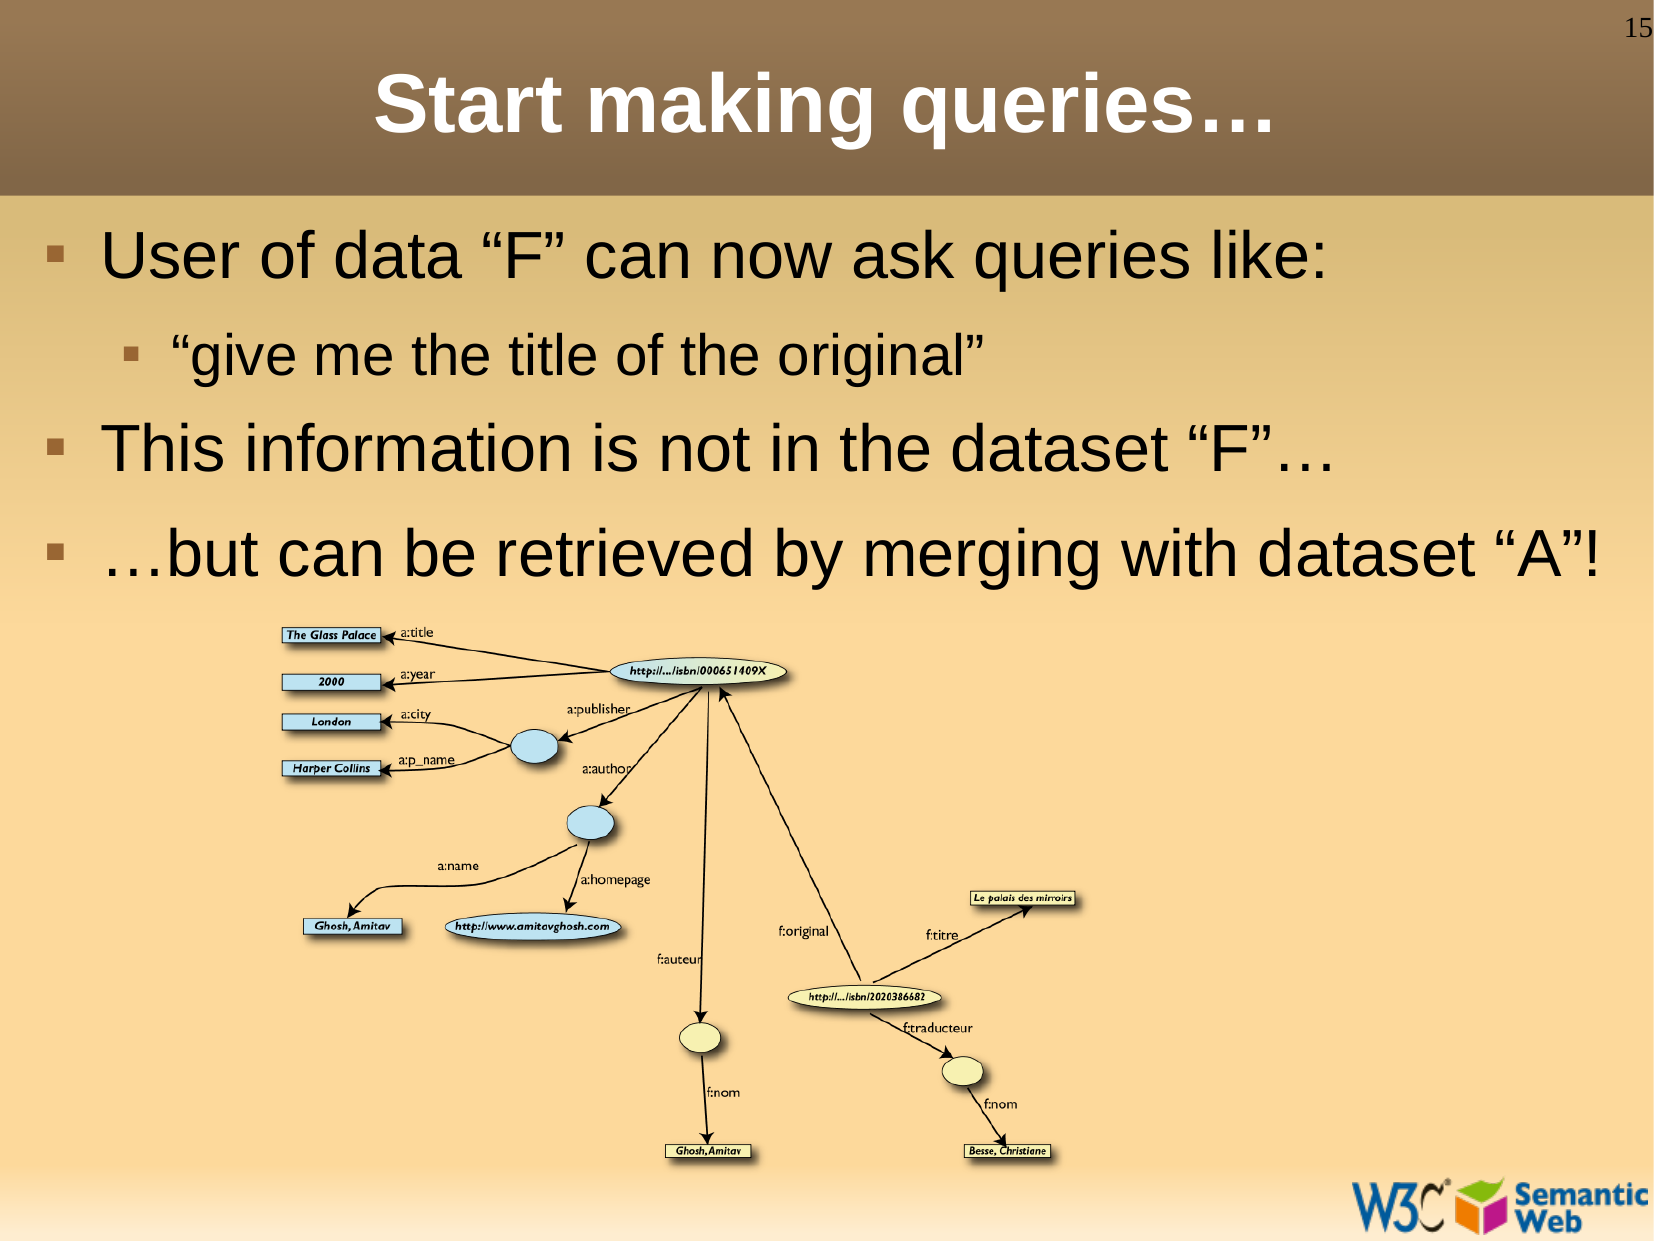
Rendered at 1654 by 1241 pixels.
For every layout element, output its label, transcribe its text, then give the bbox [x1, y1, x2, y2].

title Start making queries… [0, 0, 1654, 208]
picture [0, 208, 1654, 1241]
list User of data “F” can now ask queries like: “give me the title of the original” This information is not in the dataset “F”… …but can be retrieved by merging with dataset “A”! [29, 218, 1624, 691]
